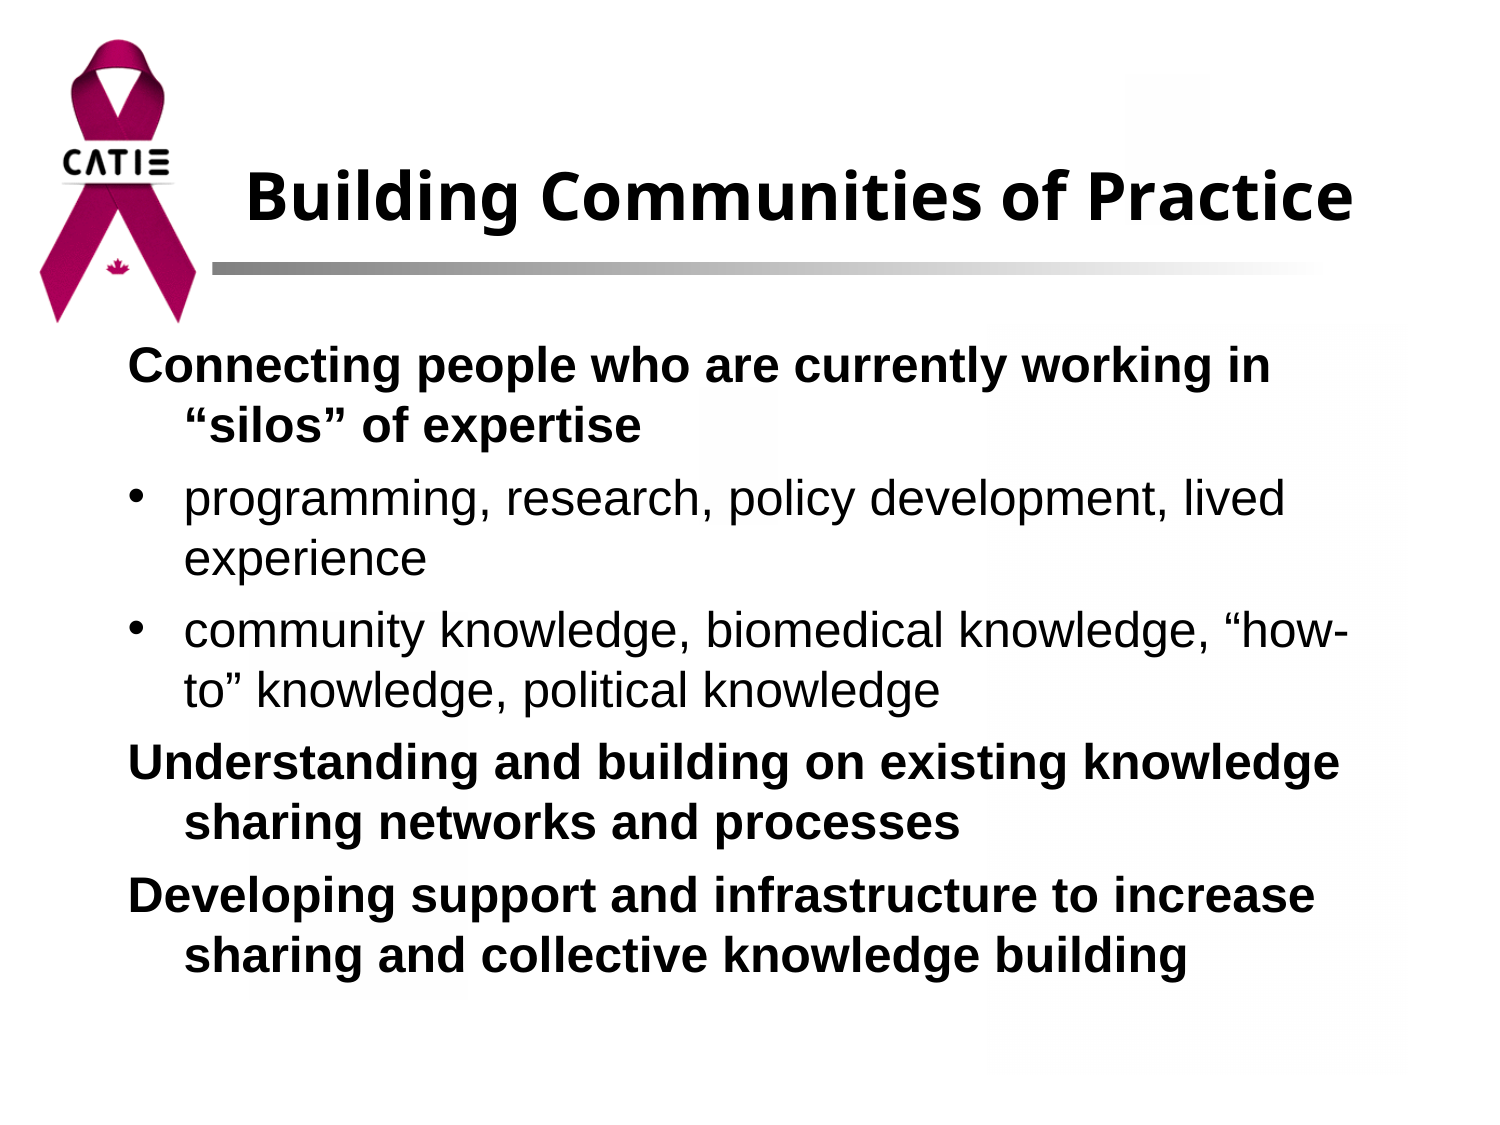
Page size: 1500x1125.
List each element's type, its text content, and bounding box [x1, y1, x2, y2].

picture [37, 37, 198, 325]
title Building Communities of Practice [212, 99, 1388, 288]
list Connecting people who are currently working in “silos” of expertise programming, research, policy development, lived experience community knowledge, biomedical knowledge, “how-to” knowledge, political knowledge Understanding and building on existing knowledge sharing networks and processes Developing support and infrastructure to increase sharing and collective knowledge building [112, 324, 1388, 1087]
